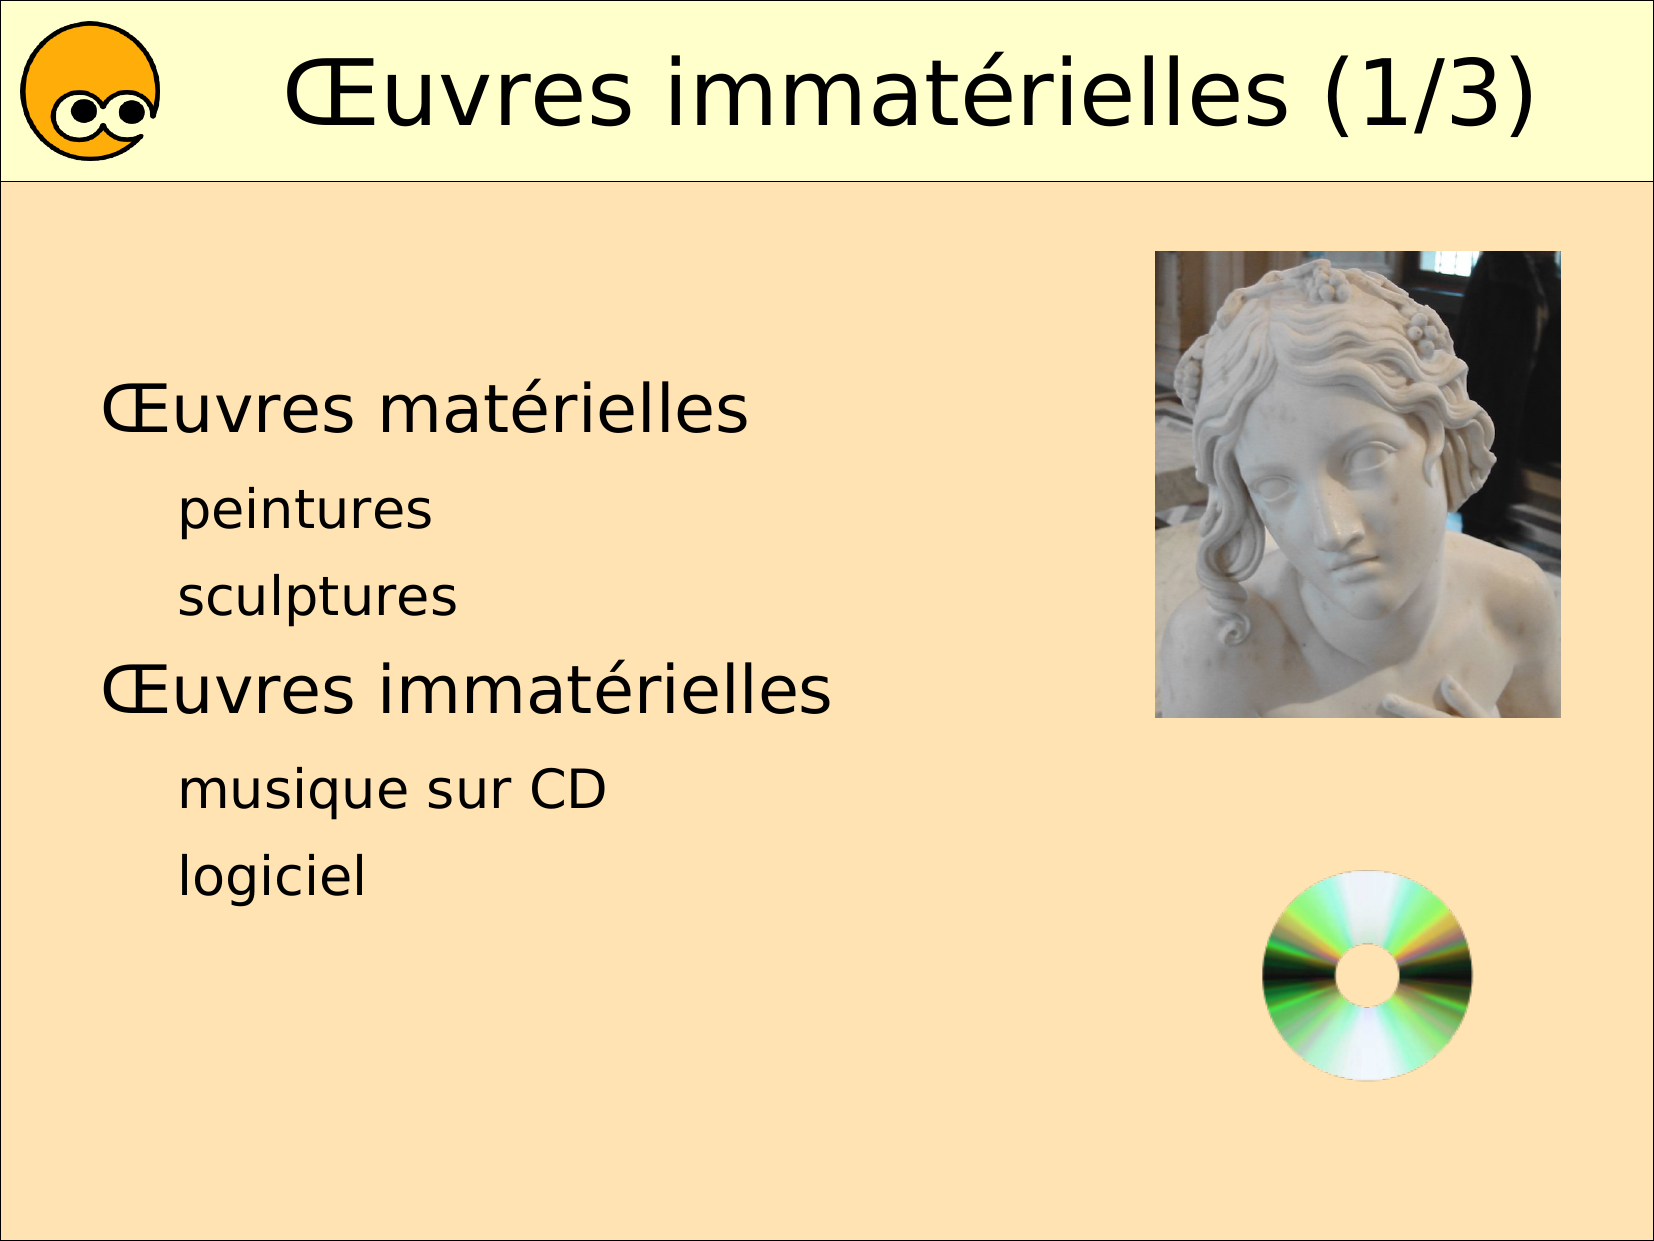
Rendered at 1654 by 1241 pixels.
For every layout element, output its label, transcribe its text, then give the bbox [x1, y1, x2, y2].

title Œuvres immatérielles (1/3) [203, 33, 1620, 154]
picture [1155, 251, 1561, 718]
picture [1261, 869, 1475, 1083]
list Œuvres matérielles peintures sculptures Œuvres immatérielles musique sur CD logiciel [82, 370, 1571, 1109]
picture [20, 21, 160, 161]
